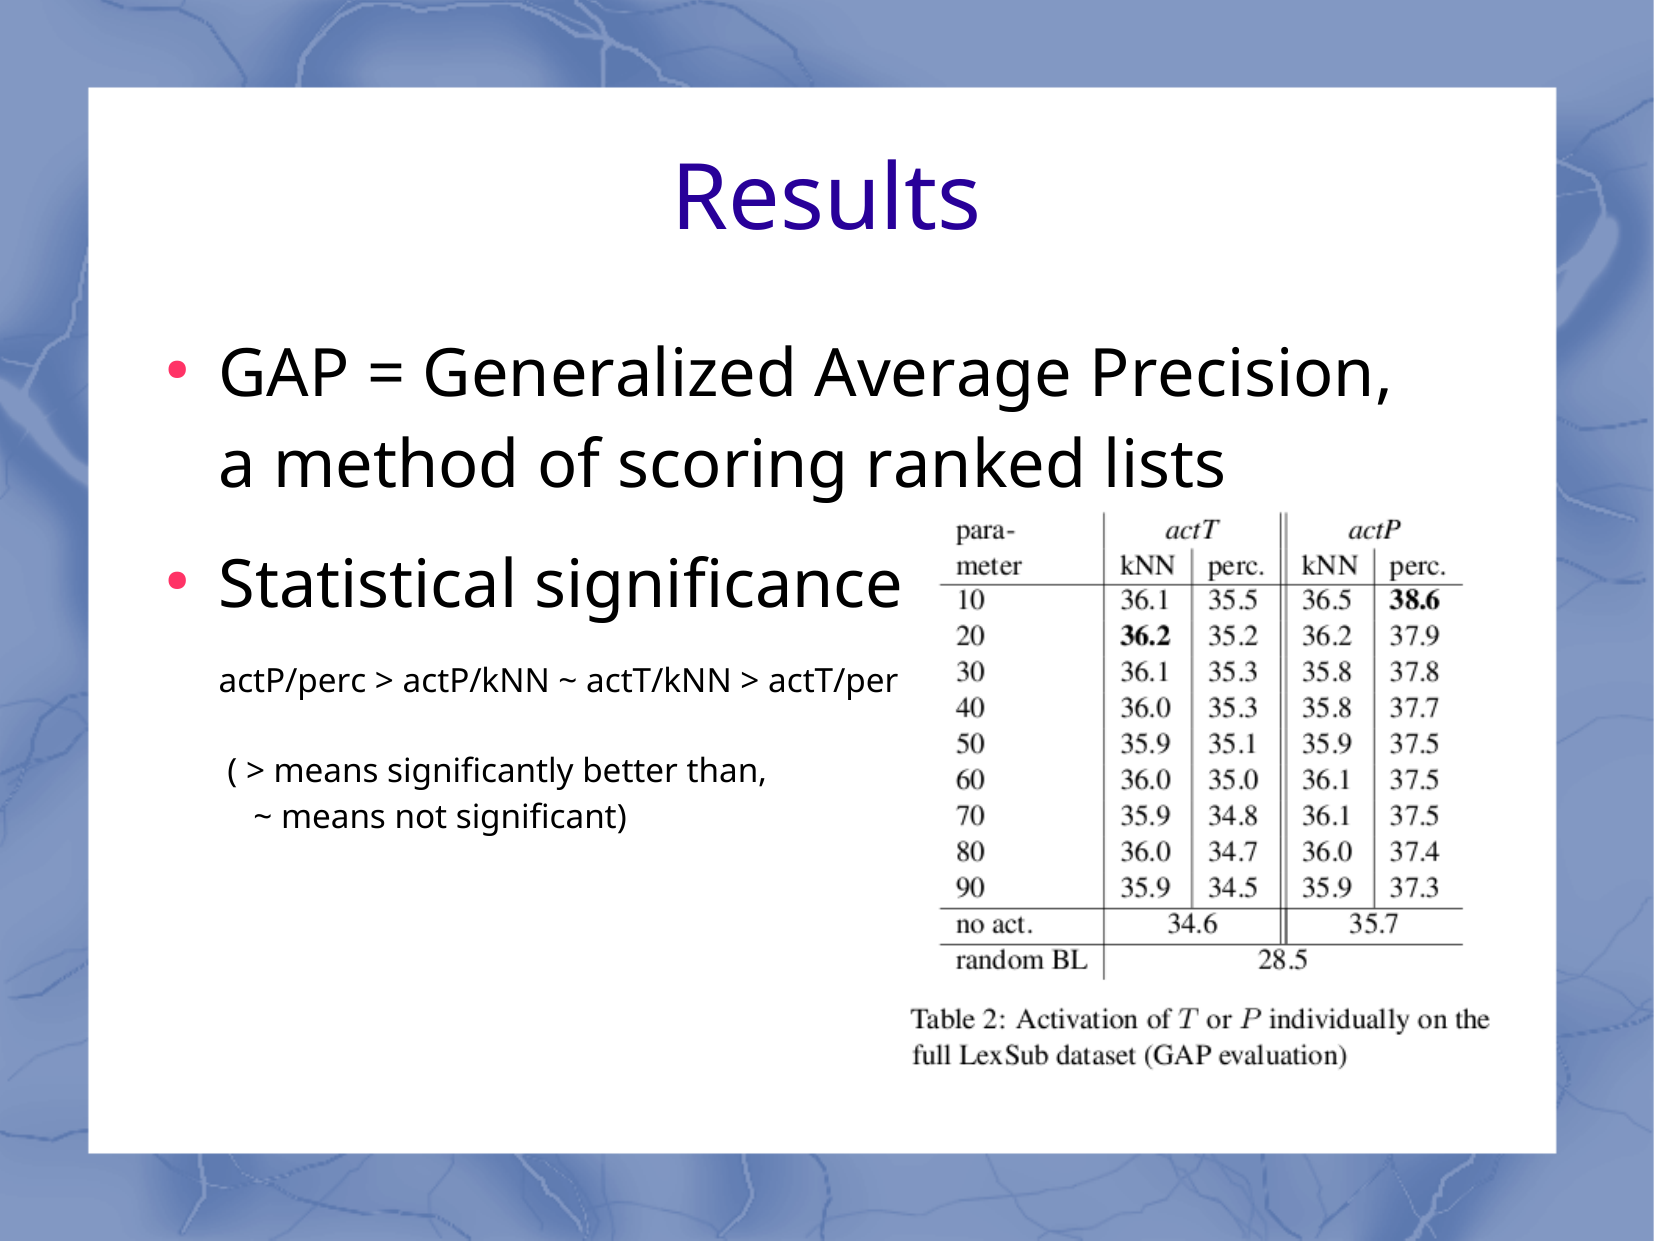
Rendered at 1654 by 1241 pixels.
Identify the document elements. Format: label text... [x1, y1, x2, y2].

picture [0, 0, 1654, 1241]
list GAP = Generalized Average Precision, a method of scoring ranked lists Statistical significance: actP/perc > actP/kNN ~ actT/kNN > actT/perc ( > means significantly better than, ~ means not significant) [147, 325, 1506, 1130]
title Results [118, 98, 1536, 291]
